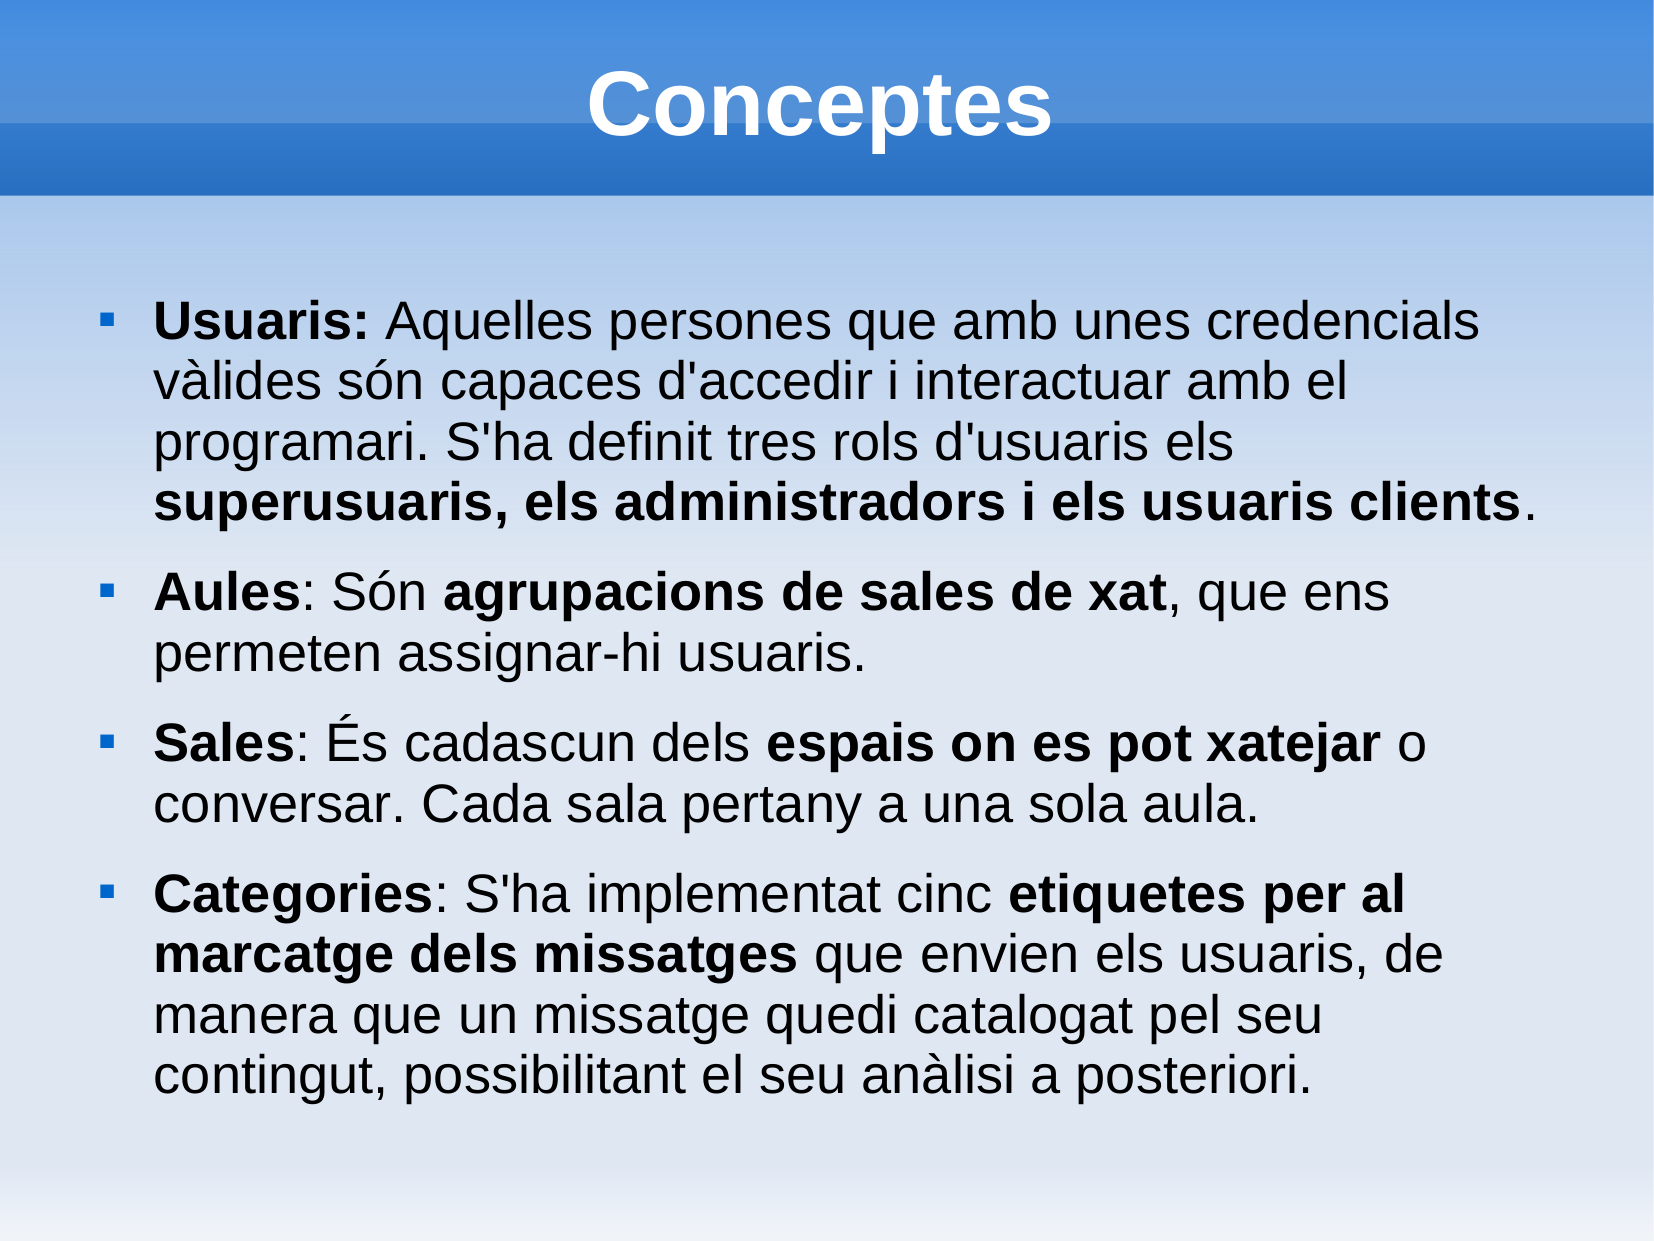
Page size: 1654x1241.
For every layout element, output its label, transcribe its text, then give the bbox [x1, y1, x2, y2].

title Conceptes [76, 0, 1565, 208]
picture [0, 0, 1654, 1241]
list Usuaris: Aquelles persones que amb unes credencials vàlides són capaces d'accedir i interactuar amb el programari. S'ha definit tres rols d'usuaris els superusuaris, els administradors i els usuaris clients. Aules: Són agrupacions de sales de xat, que ens permeten assignar-hi usuaris. Sales: És cadascun dels espais on es pot xatejar o conversar. Cada sala pertany a una sola aula. Categories: S'ha implementat cinc etiquetes per al marcatge dels missatges que envien els usuaris, de manera que un missatge quedi catalogat pel seu contingut, possibilitant el seu anàlisi a posteriori. [82, 290, 1571, 1116]
